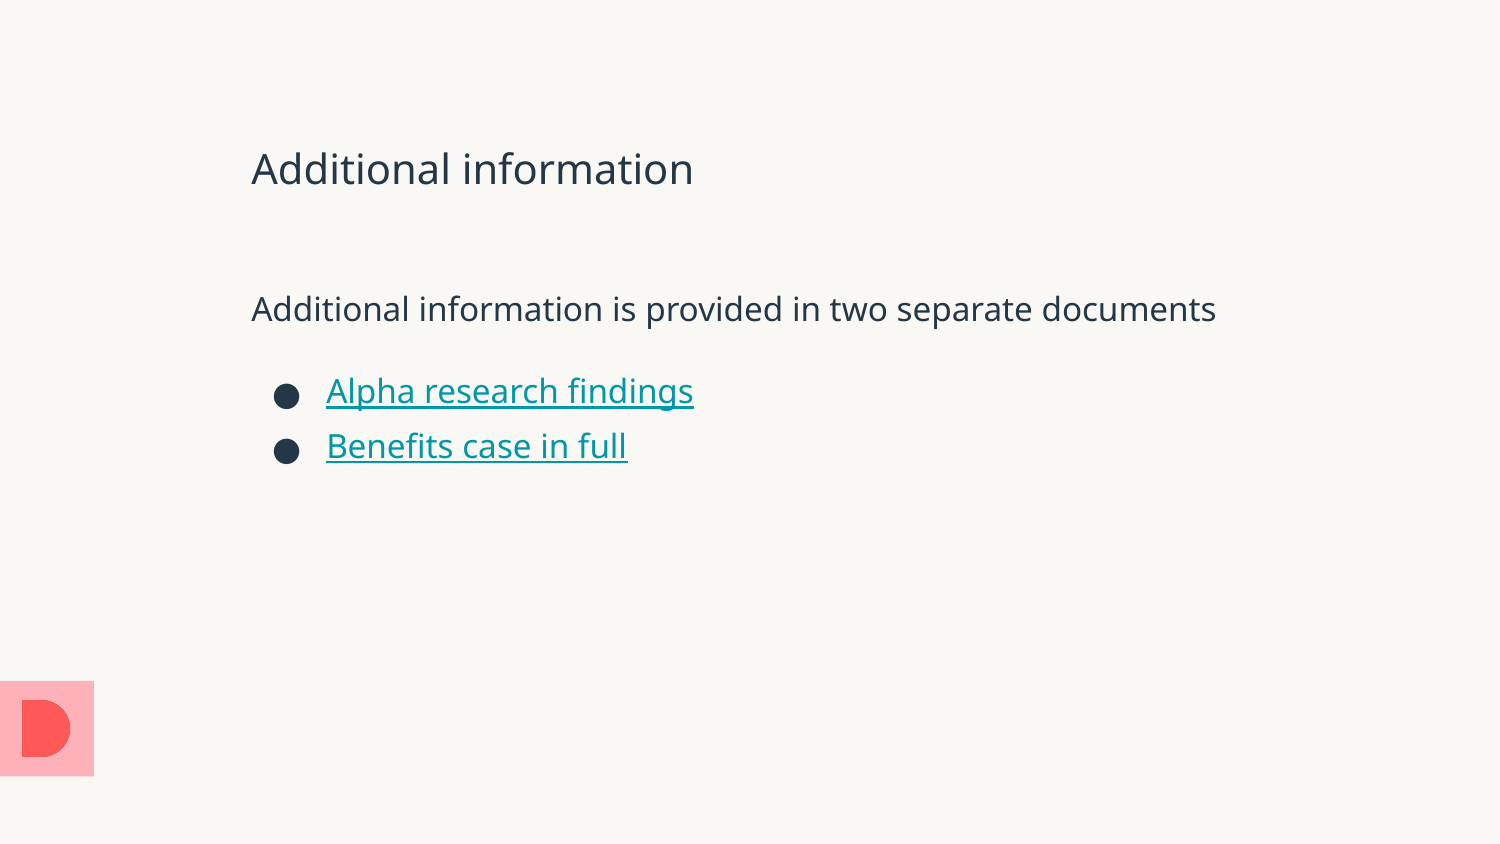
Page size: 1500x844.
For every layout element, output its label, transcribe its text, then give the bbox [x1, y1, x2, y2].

picture [22, 700, 70, 757]
title Additional information [236, 118, 1329, 238]
list Additional information is provided in two separate documents Alpha research findings Benefits case in full [236, 265, 1329, 681]
